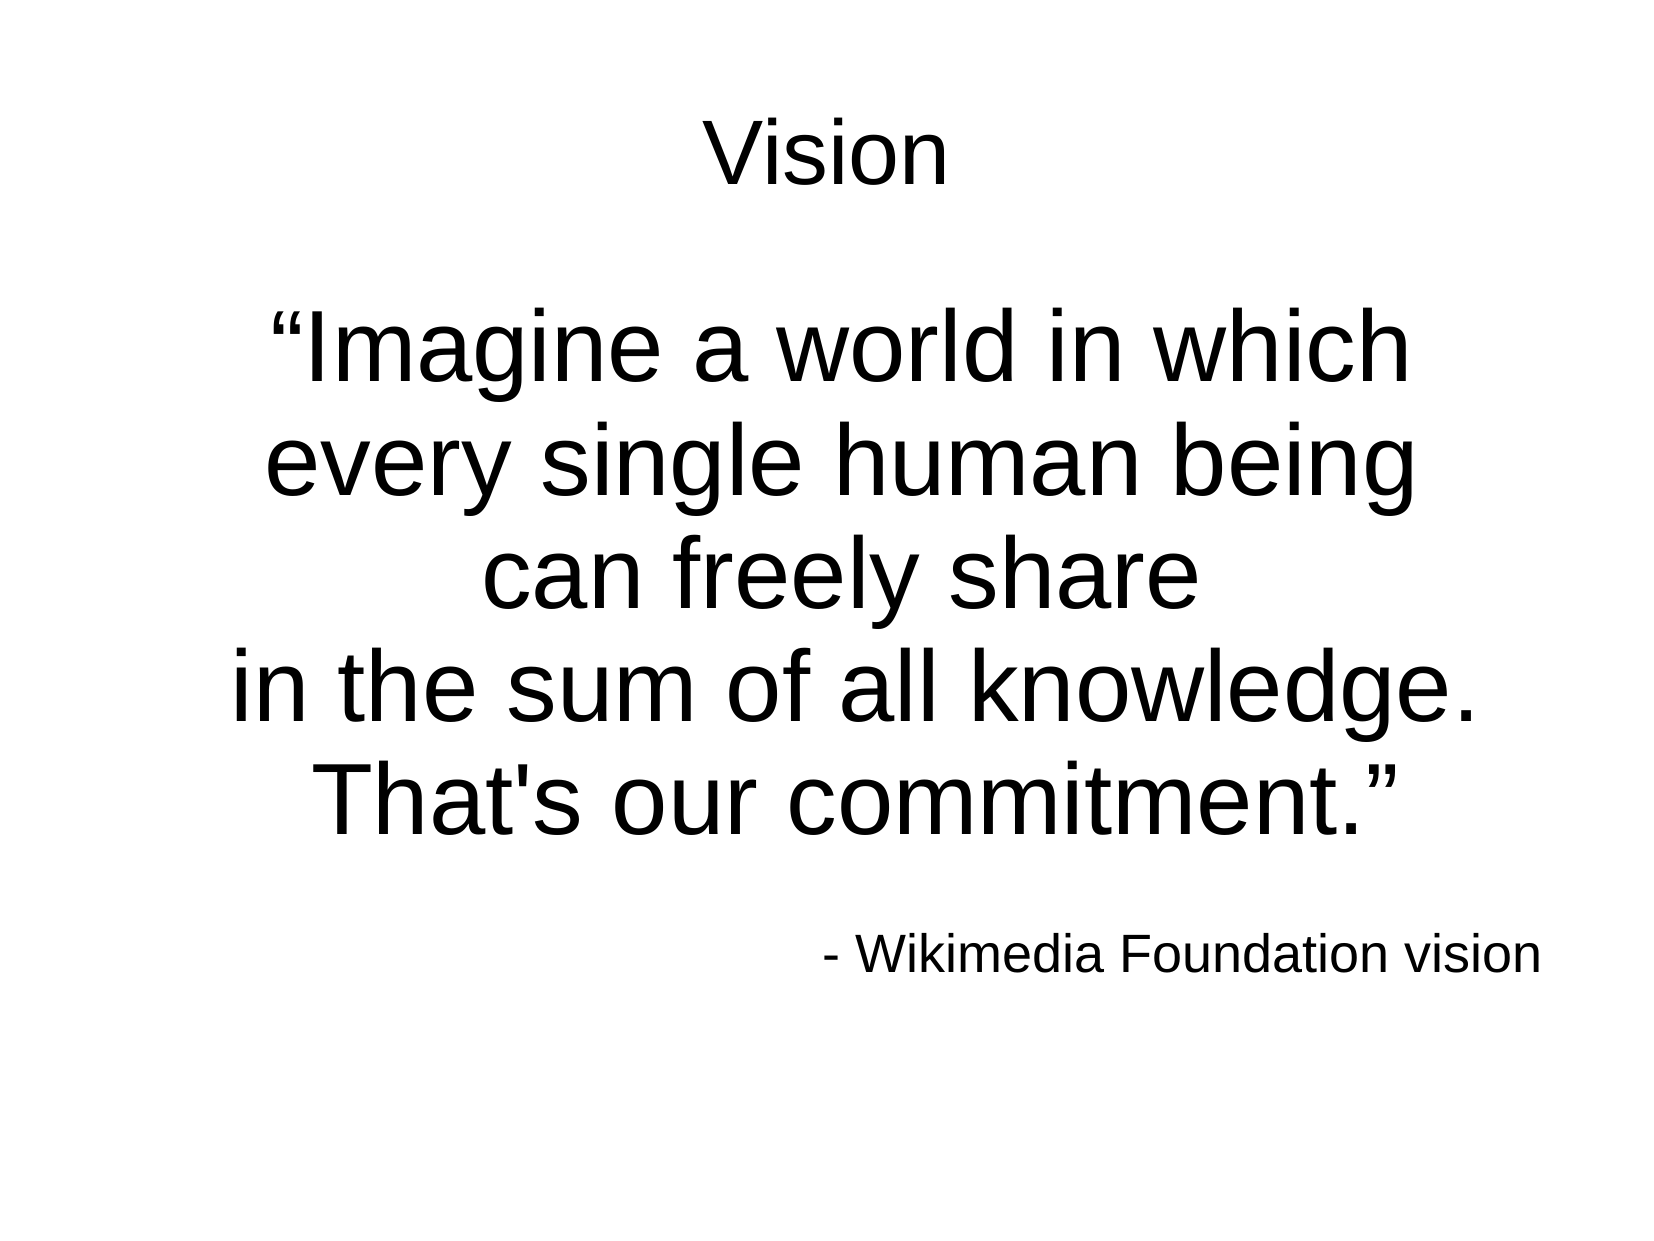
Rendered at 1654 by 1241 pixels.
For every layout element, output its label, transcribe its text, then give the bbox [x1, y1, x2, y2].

title Vision [82, 49, 1571, 257]
list “Imagine a world in which every single human being can freely share in the sum of all knowledge. That's our commitment.” - Wikimedia Foundation vision [82, 290, 1571, 1010]
